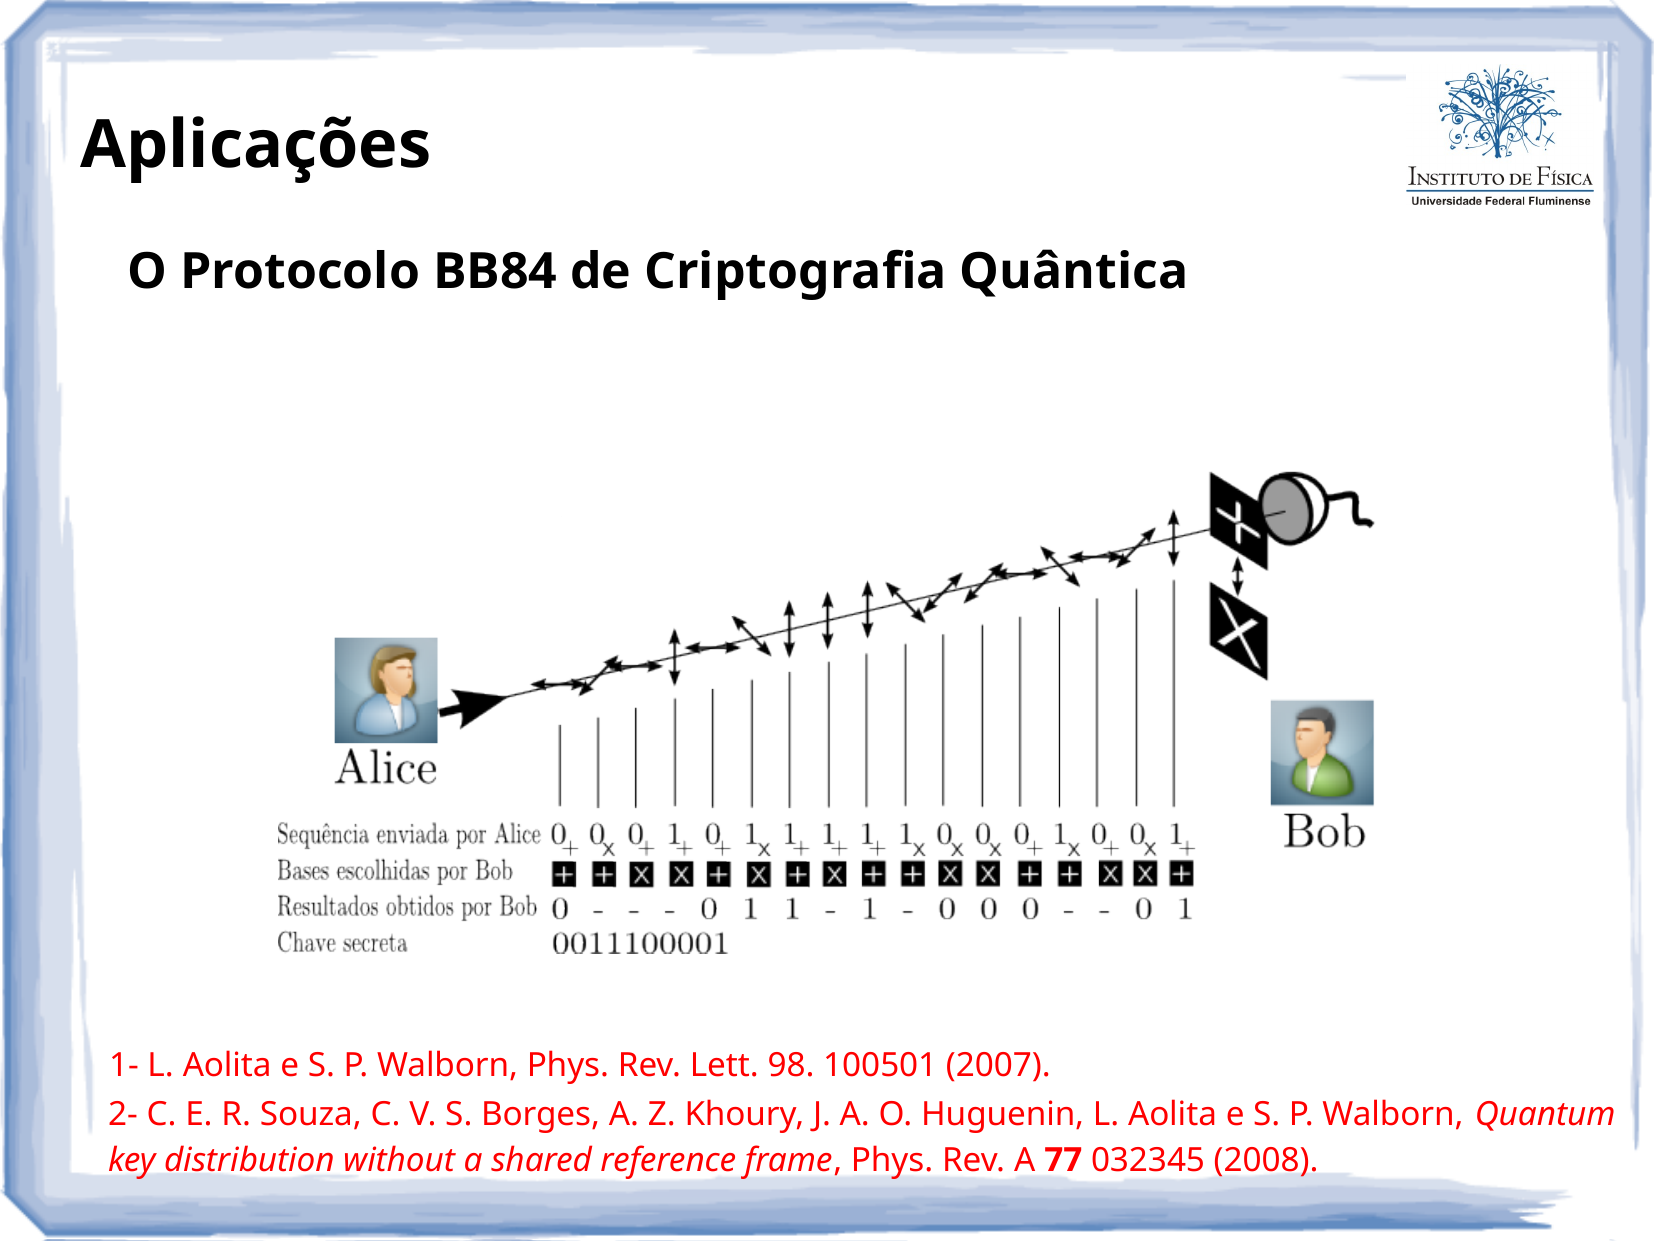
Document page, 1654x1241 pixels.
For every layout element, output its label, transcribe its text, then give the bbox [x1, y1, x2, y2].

picture [0, 0, 1654, 1241]
text_box [446, 310, 994, 632]
text_box 2- C. E. R. Souza, C. V. S. Borges, A. Z. Khoury, J. A. O. Huguenin, L. Aolita e S. P. Walborn, Quantum key distribution without a shared reference frame, Phys. Rev. A 77 032345 (2008). [93, 1083, 1654, 1187]
text_box O Protocolo BB84 de Criptografia Quântica [112, 227, 1589, 452]
text_box 1- L. Aolita e S. P. Walborn, Phys. Rev. Lett. 98. 100501 (2007). [94, 1033, 1408, 1083]
text_box Aplicações [65, 88, 458, 181]
